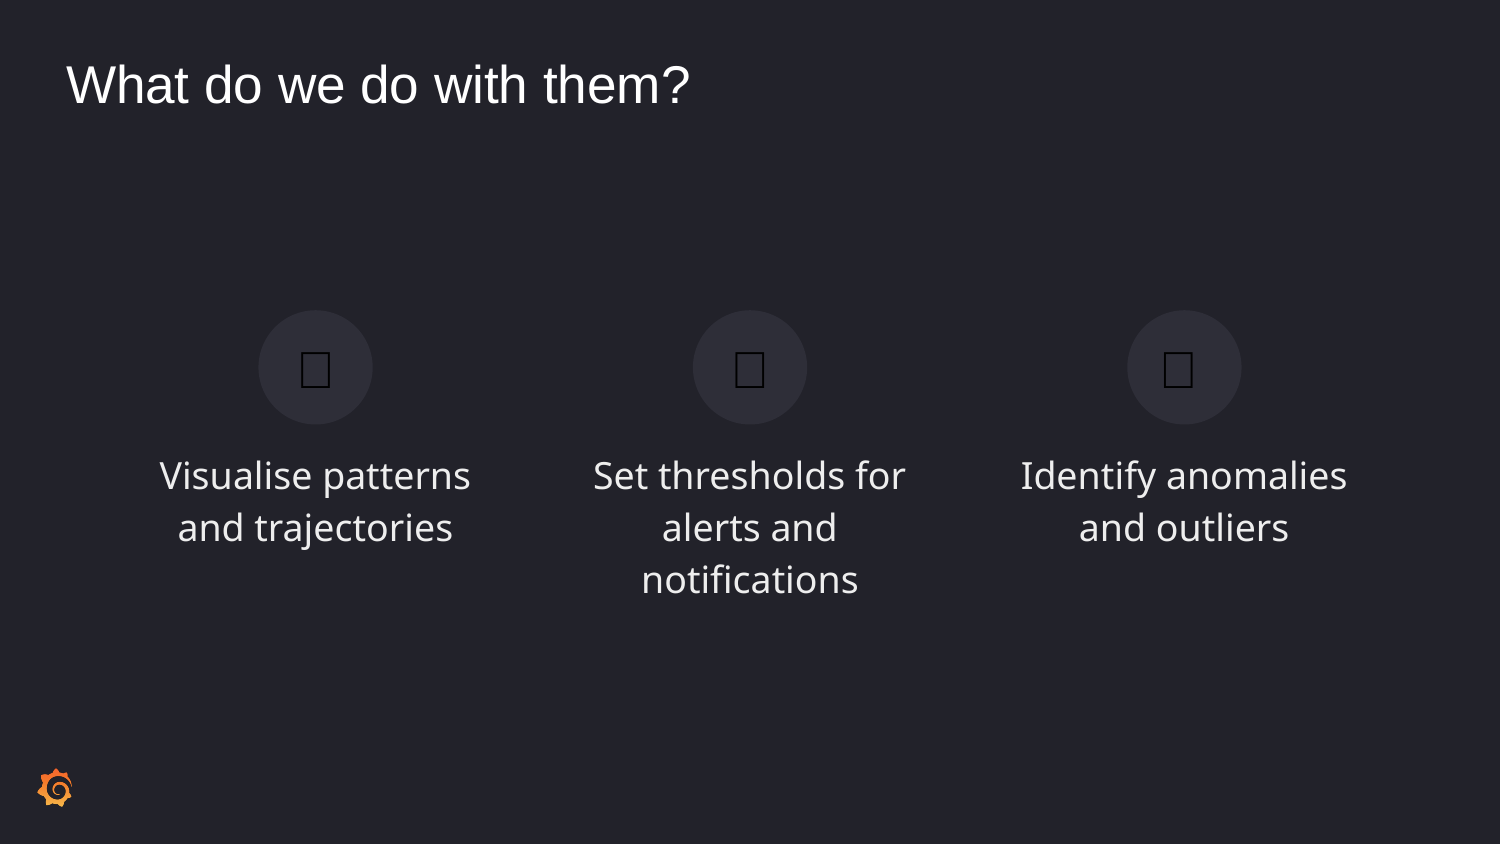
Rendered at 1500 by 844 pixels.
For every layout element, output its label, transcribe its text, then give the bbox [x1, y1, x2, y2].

title What do we do with them? [51, 35, 1449, 130]
text_box 👀 [258, 310, 373, 425]
text_box 🤔 [1127, 310, 1242, 425]
text_box Set thresholds for alerts and notifications [551, 430, 949, 579]
picture [37, 768, 72, 807]
text_box 🚨 [692, 310, 808, 425]
text_box Identify anomalies and outliers [999, 430, 1370, 579]
text_box Visualise patterns and trajectories [142, 430, 489, 579]
